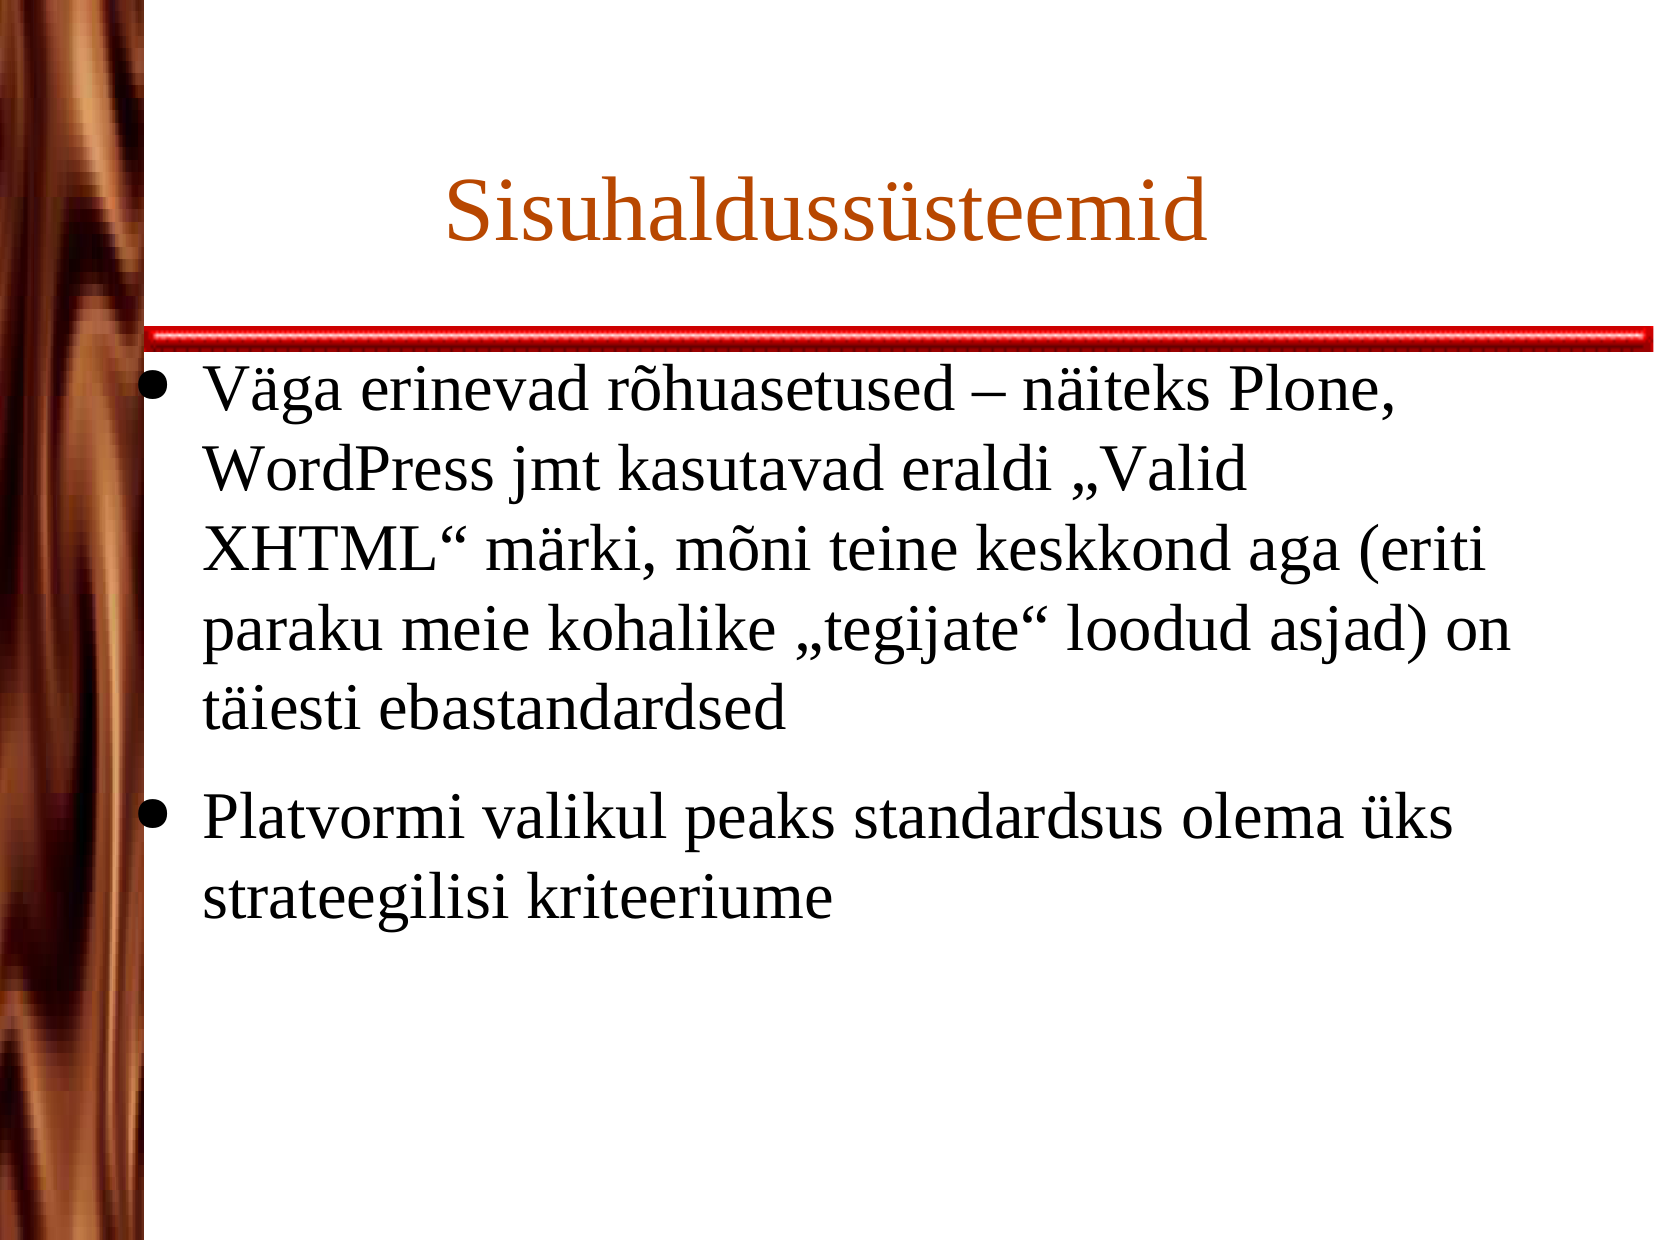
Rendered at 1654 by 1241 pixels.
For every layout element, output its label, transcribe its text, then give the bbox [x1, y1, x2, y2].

list Väga erinevad rõhuasetused – näiteks Plone, WordPress jmt kasutavad eraldi „Valid XHTML“ märki, mõni teine keskkond aga (eriti paraku meie kohalike „tegijate“ loodud asjad) on täiesti ebastandardsed Platvormi valikul peaks standardsus olema üks strateegilisi kriteeriume [121, 344, 1532, 1125]
title Sisuhaldussüsteemid [121, 98, 1532, 314]
picture [0, 0, 1654, 1240]
